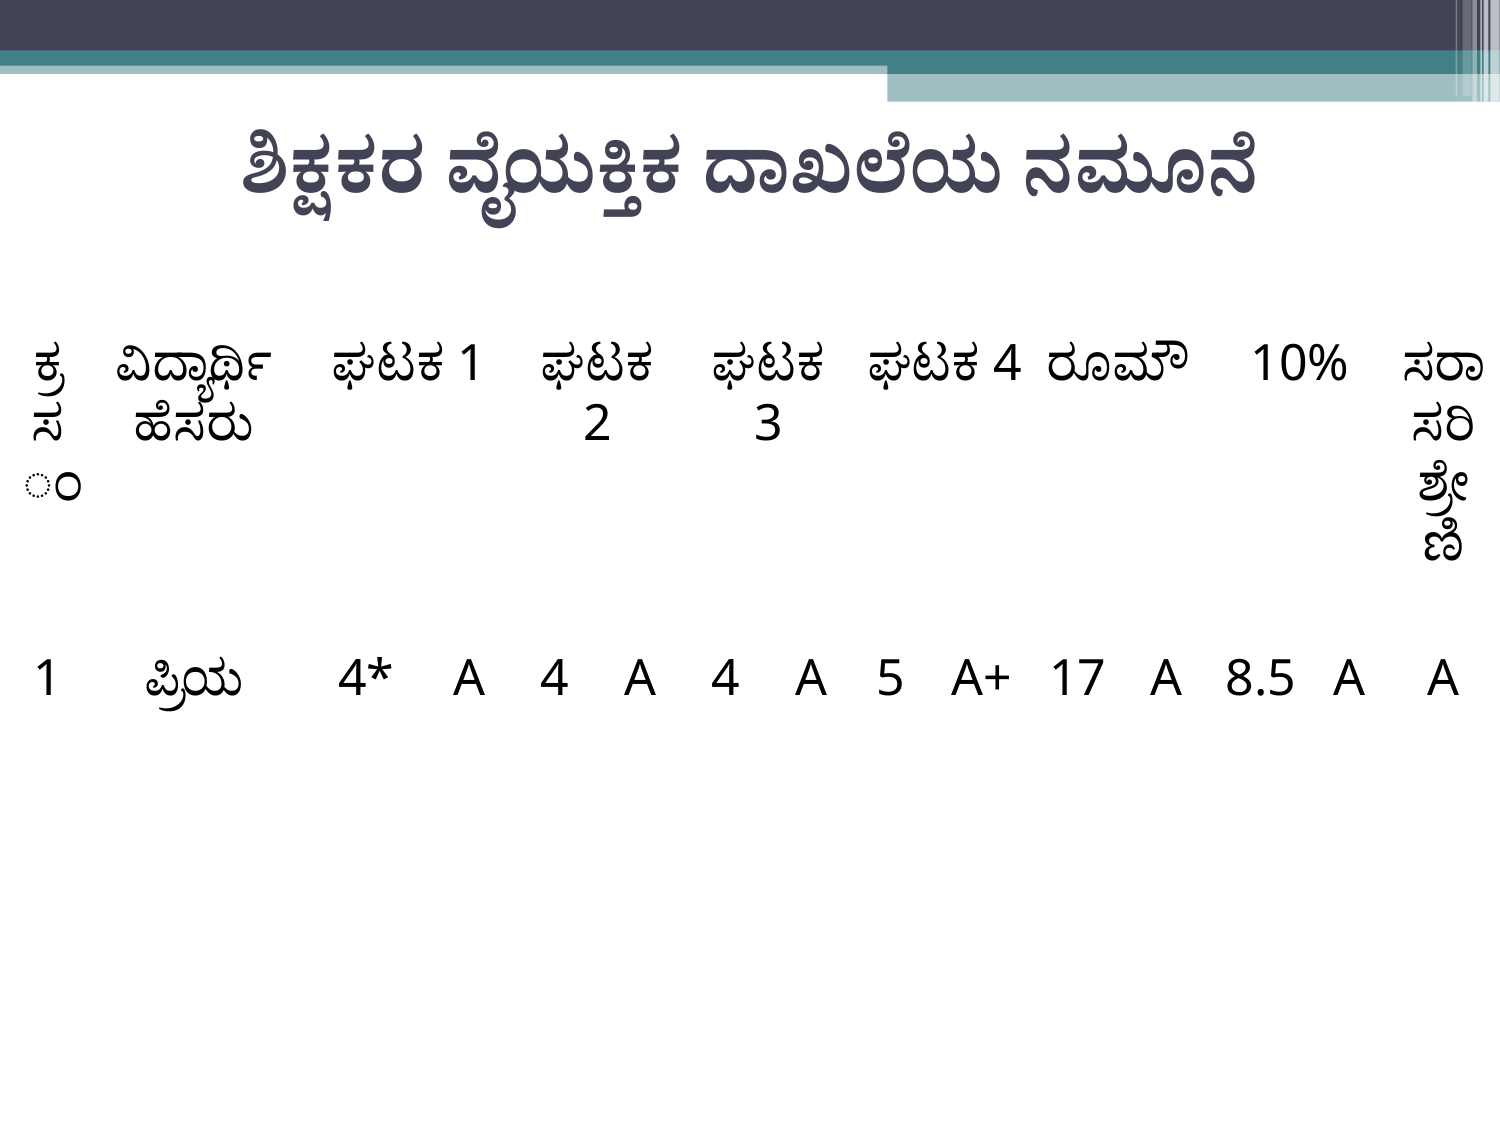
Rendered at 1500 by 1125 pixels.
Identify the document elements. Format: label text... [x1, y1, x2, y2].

title ಶಿಕ್ಷಕರ ವೈಯಕ್ತಿಕ ದಾಖಲೆಯ ನಮೂನೆ [75, 19, 1426, 306]
table_header ವಿದ್ಯಾರ್ಥಿ ಹೆಸರು [83, 330, 305, 585]
table_cell 5 [854, 585, 929, 825]
table_header ಕ್ರಸಂ [13, 330, 83, 585]
table_header ಘಟಕ 4 [854, 330, 1035, 585]
table_header ಸರಾಸರಿ ಶ್ರೇಣಿ [1388, 330, 1500, 585]
table_cell A [427, 585, 512, 825]
table_header 10% [1212, 330, 1388, 585]
table_cell 4 [512, 585, 598, 825]
table_cell A [598, 585, 683, 825]
table_header ಘಟಕ 1 [305, 330, 512, 585]
table_cell A [768, 585, 854, 825]
table_cell 1 [13, 585, 83, 825]
table_header ಘಟಕ 3 [683, 330, 854, 585]
table_cell A [1388, 585, 1500, 825]
table_cell 4 [683, 585, 768, 825]
table_cell 17 [1035, 585, 1121, 825]
table_cell A [1121, 585, 1212, 825]
table_cell A [1310, 585, 1388, 825]
table_cell ಪ್ರಿಯ [83, 585, 305, 825]
table_header ರೂಮೌ [1035, 330, 1212, 585]
table_cell 8.5 [1212, 585, 1310, 825]
table_cell A+ [929, 585, 1035, 825]
table_cell 4* [305, 585, 427, 825]
table_header ಘಟಕ 2 [512, 330, 683, 585]
